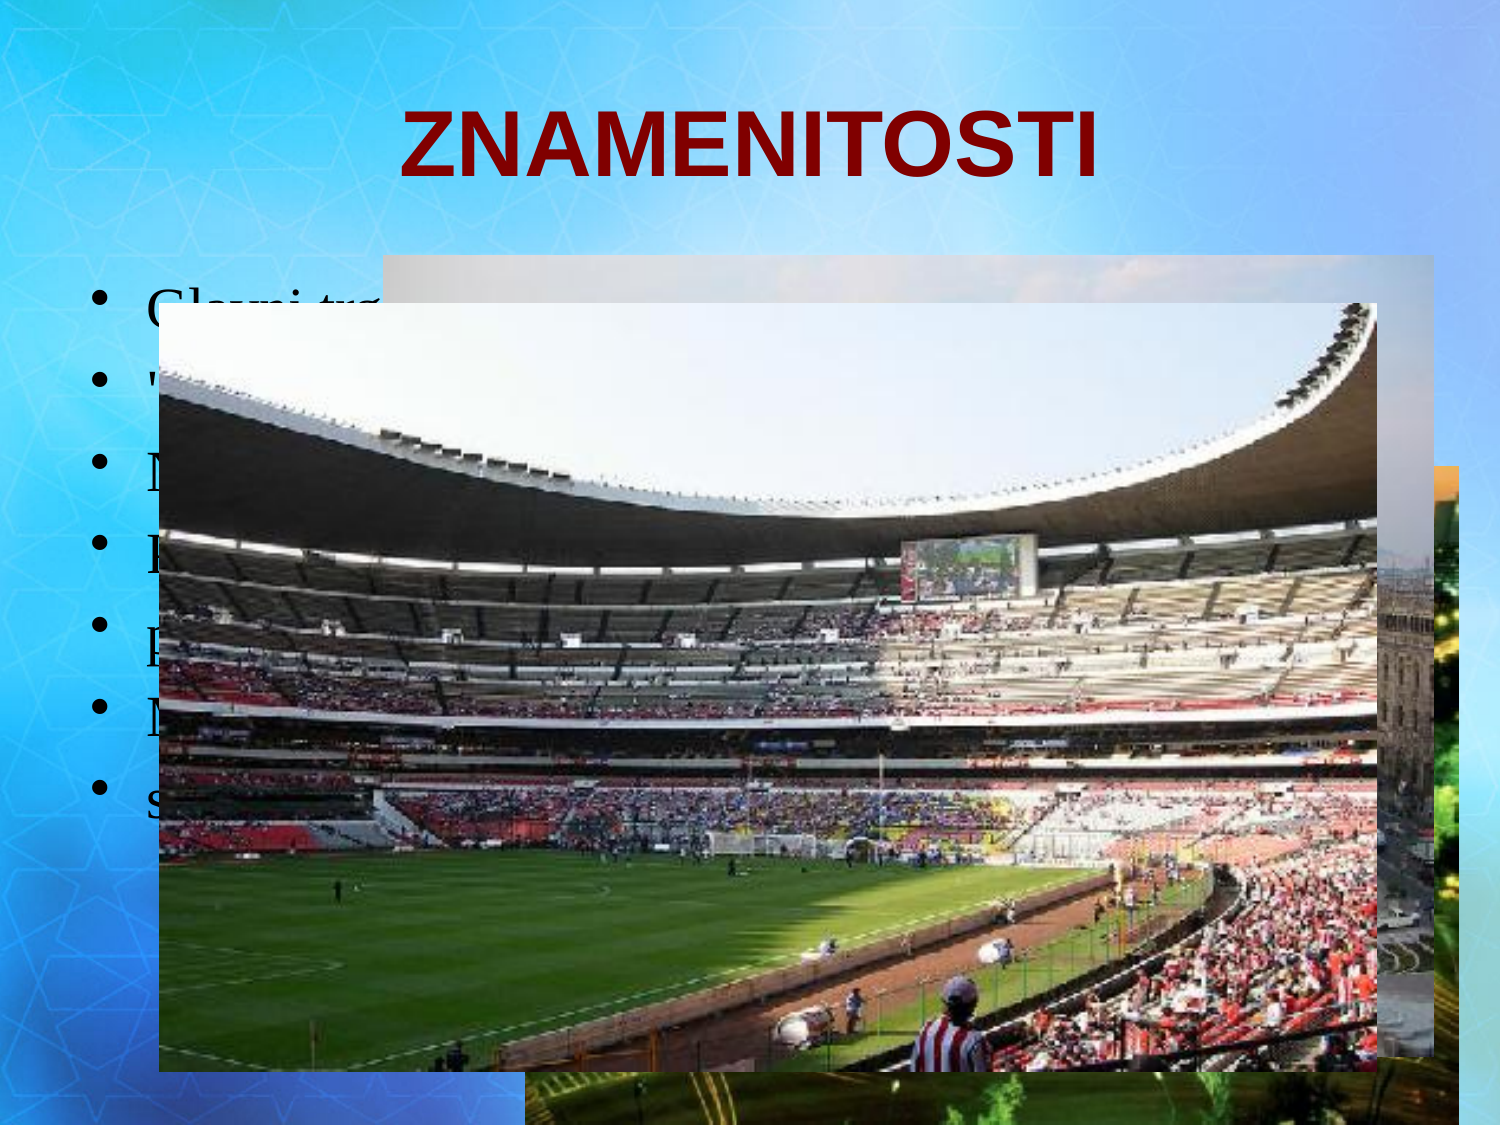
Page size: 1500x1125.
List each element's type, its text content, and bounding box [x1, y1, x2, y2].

list Glavni trg s katedralo "The Angel of Independence" Nacionalni muzej Palača umetnosti podzemna železnica Mednarodno letališče stadion: Estadio Azteca (5 največji na svetu) [75, 262, 383, 1005]
picture [0, 0, 1500, 1125]
title ZNAMENITOSTI [75, 45, 1425, 233]
